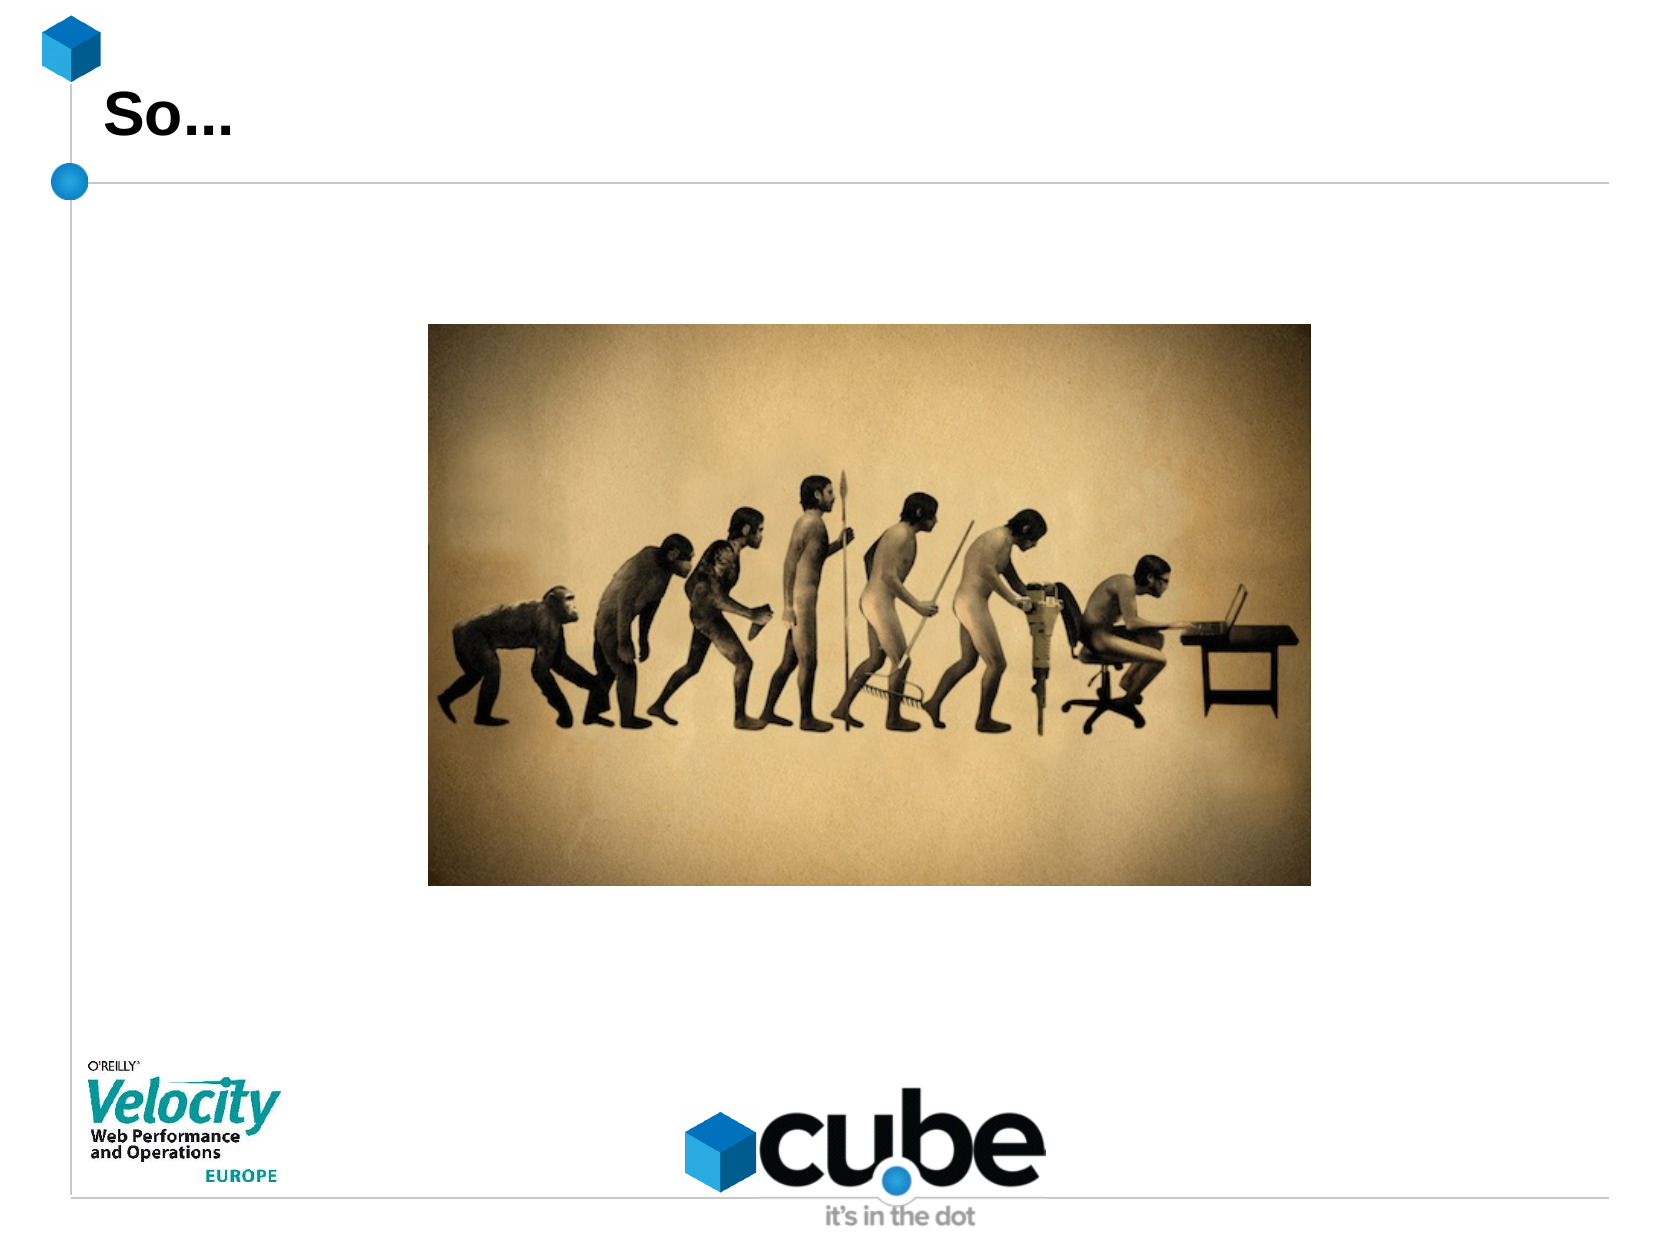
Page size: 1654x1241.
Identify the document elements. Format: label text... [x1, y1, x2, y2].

title So... [103, 49, 1551, 178]
picture [88, 1061, 281, 1182]
picture [428, 324, 1311, 886]
